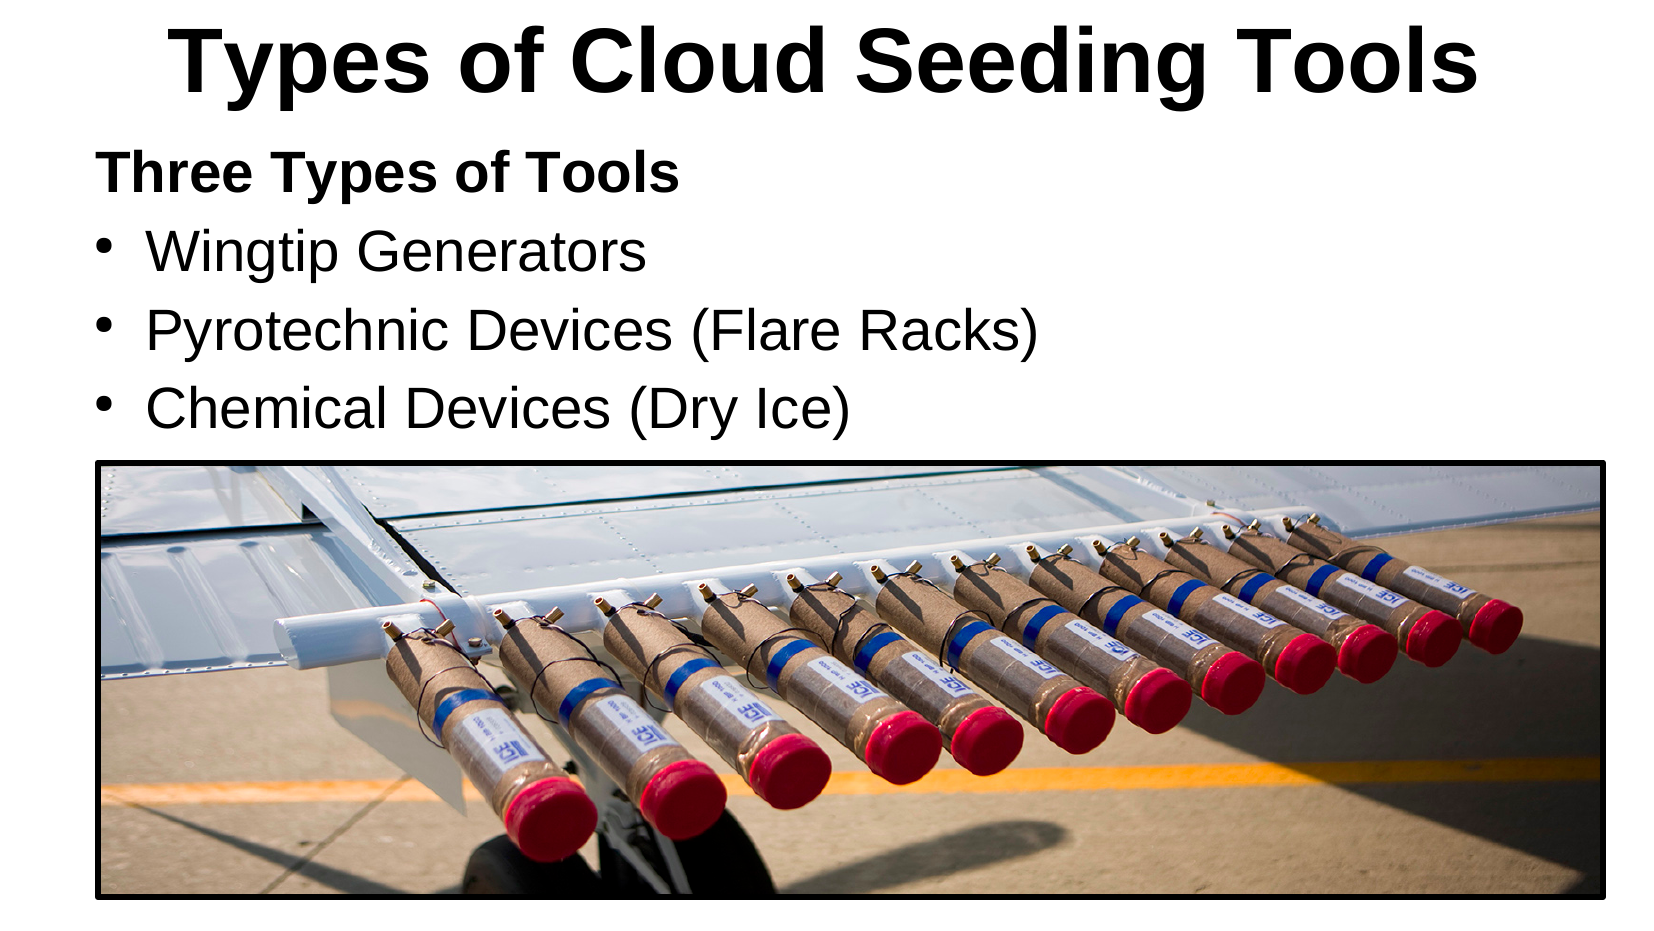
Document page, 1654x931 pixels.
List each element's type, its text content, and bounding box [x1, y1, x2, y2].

title Types of Cloud Seeding Tools [0, 5, 1654, 107]
picture [100, 465, 1600, 895]
text_box Three Types of Tools Wingtip Generators Pyrotechnic Devices (Flare Racks) Chemical Devices (Dry Ice) [43, 126, 1092, 448]
